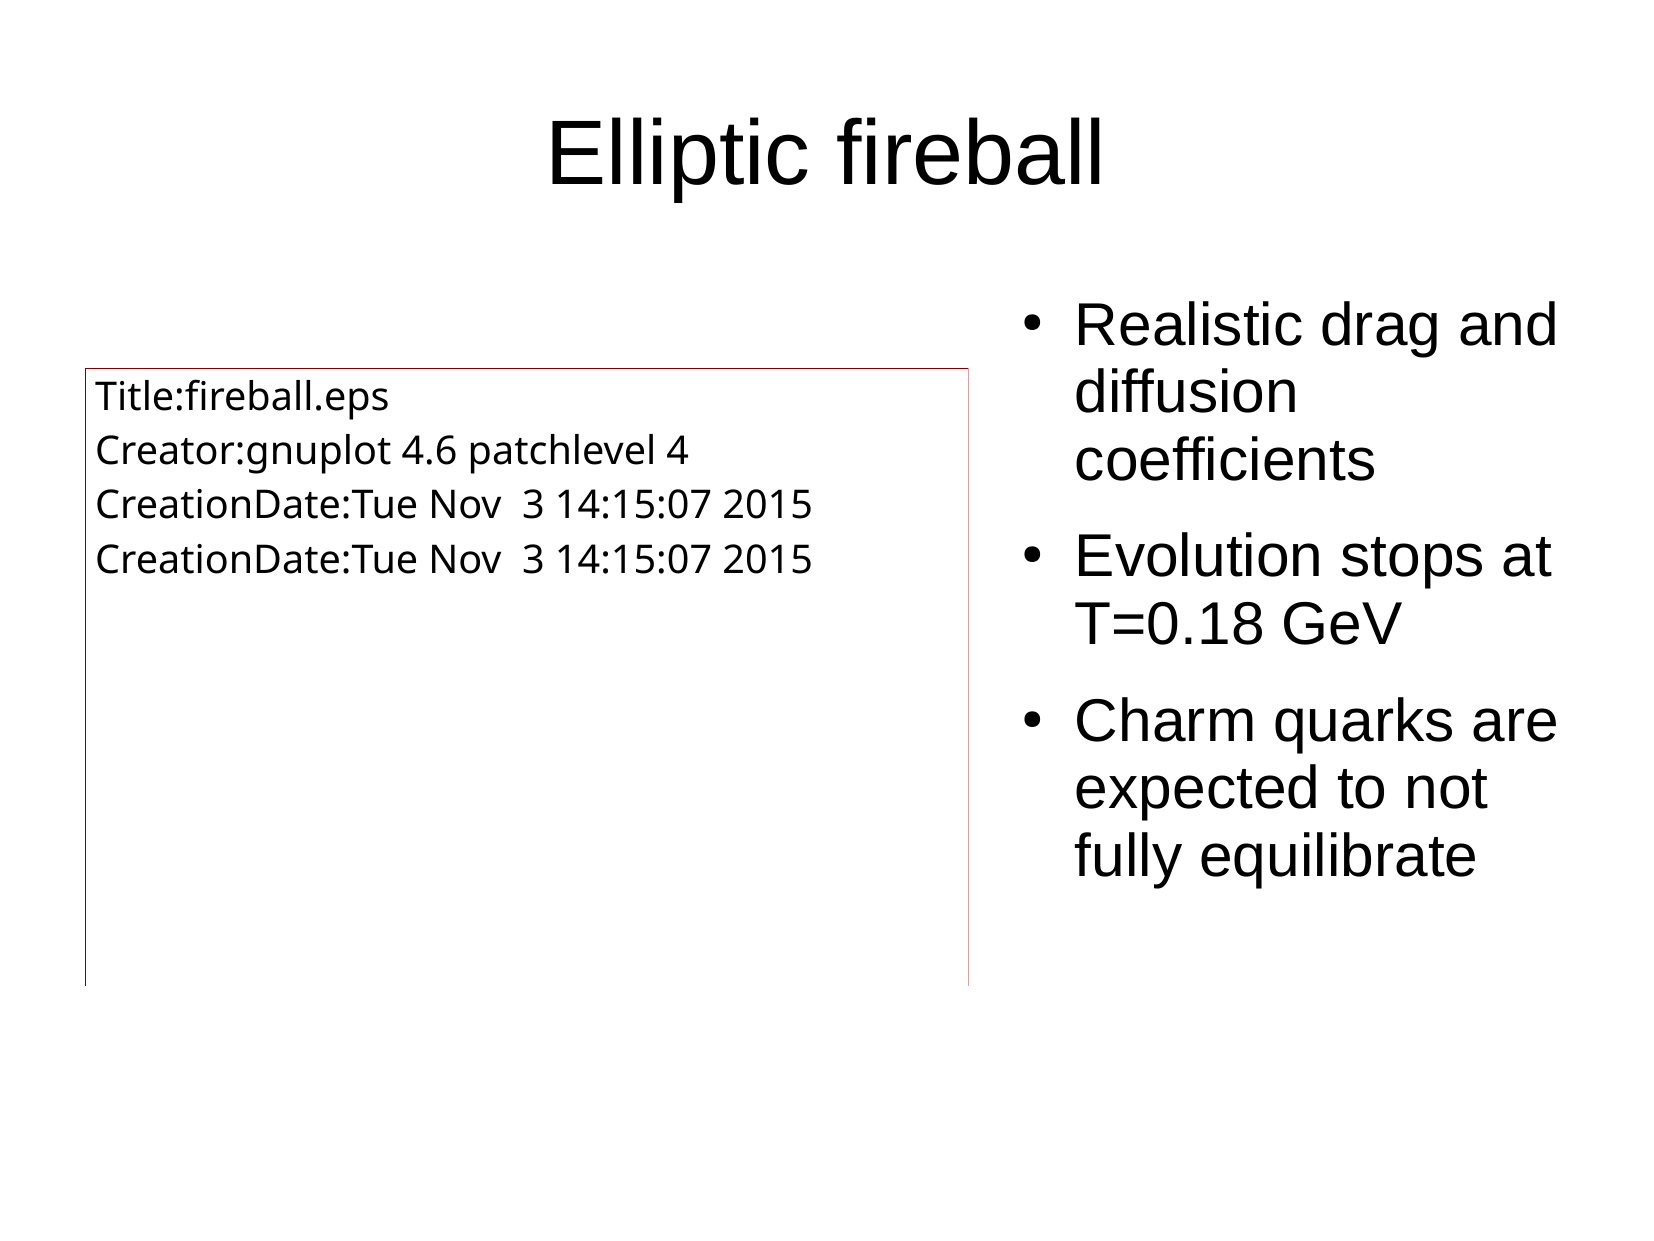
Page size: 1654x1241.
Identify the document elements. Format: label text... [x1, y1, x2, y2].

title Elliptic fireball [82, 49, 1571, 257]
picture [82, 365, 969, 986]
list Realistic drag and diffusion coefficients Evolution stops at T=0.18 GeV Charm quarks are expected to not fully equilibrate [1003, 290, 1572, 1010]
